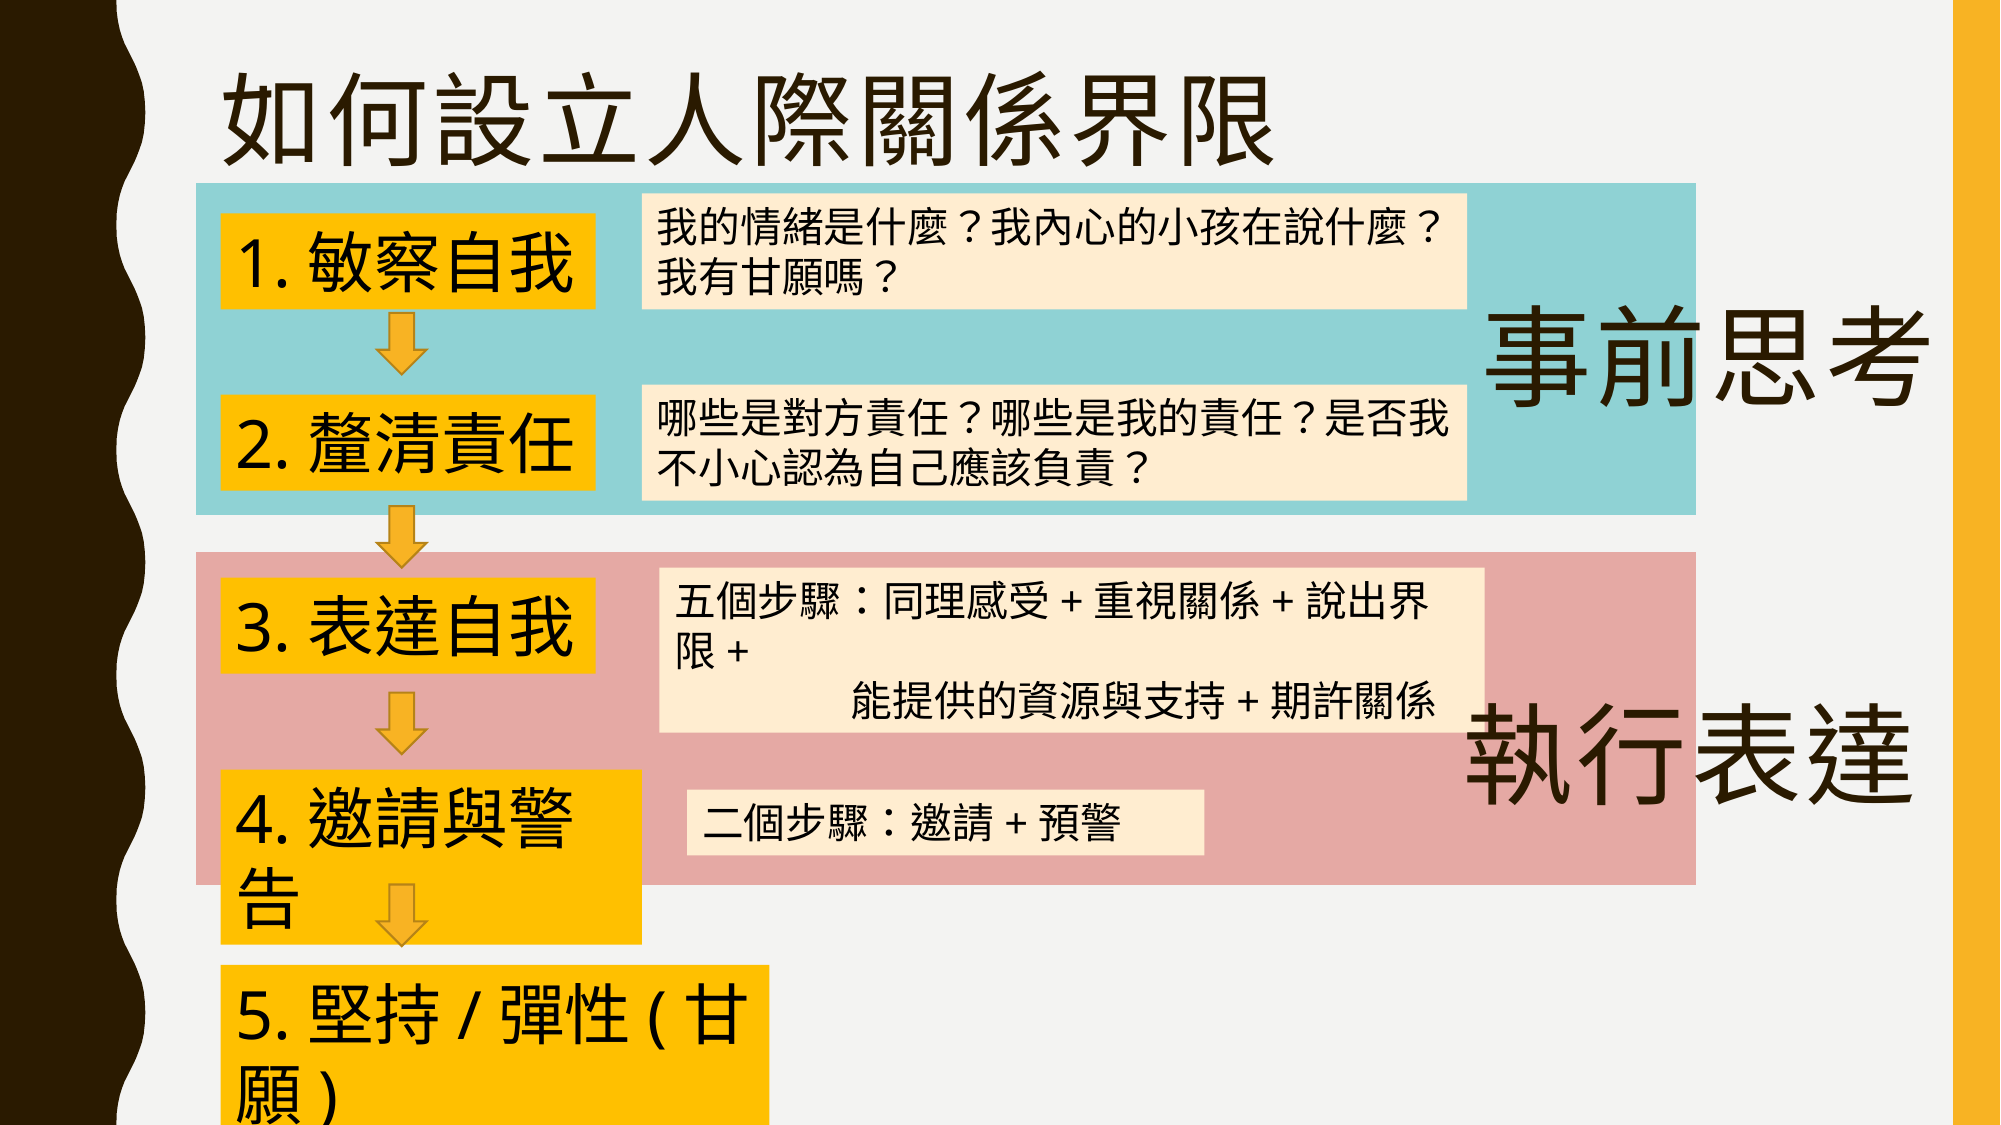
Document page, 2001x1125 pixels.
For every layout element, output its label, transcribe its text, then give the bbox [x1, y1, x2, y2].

text_box 我的情緒是什麼？我內心的小孩在說什麼？ 我有甘願嗎？ [641, 193, 1468, 310]
text_box [1335, 183, 1696, 306]
text_box 3.表達自我 [220, 577, 596, 674]
text_box [196, 183, 1696, 885]
title 如何設立人際關係界限 [205, 62, 1335, 194]
text_box [377, 884, 427, 947]
text_box 二個步驟：邀請+預警 [687, 789, 1205, 856]
text_box 2.釐清責任 [220, 394, 596, 491]
text_box 4.邀請與警告 [220, 769, 642, 866]
text_box 5.堅持/彈性(甘願) [220, 964, 770, 1061]
text_box 五個步驟：同理感受+重視關係+說出界限+ 能提供的資源與支持+期許關係 [659, 567, 1485, 684]
text_box 執行表達 [1447, 704, 1942, 835]
text_box 事前思考 [1466, 306, 1961, 437]
text_box 1.敏察自我 [220, 213, 596, 310]
text_box 哪些是對方責任？哪些是我的責任？是否我不小心認為自己應該負責？ [641, 384, 1468, 501]
